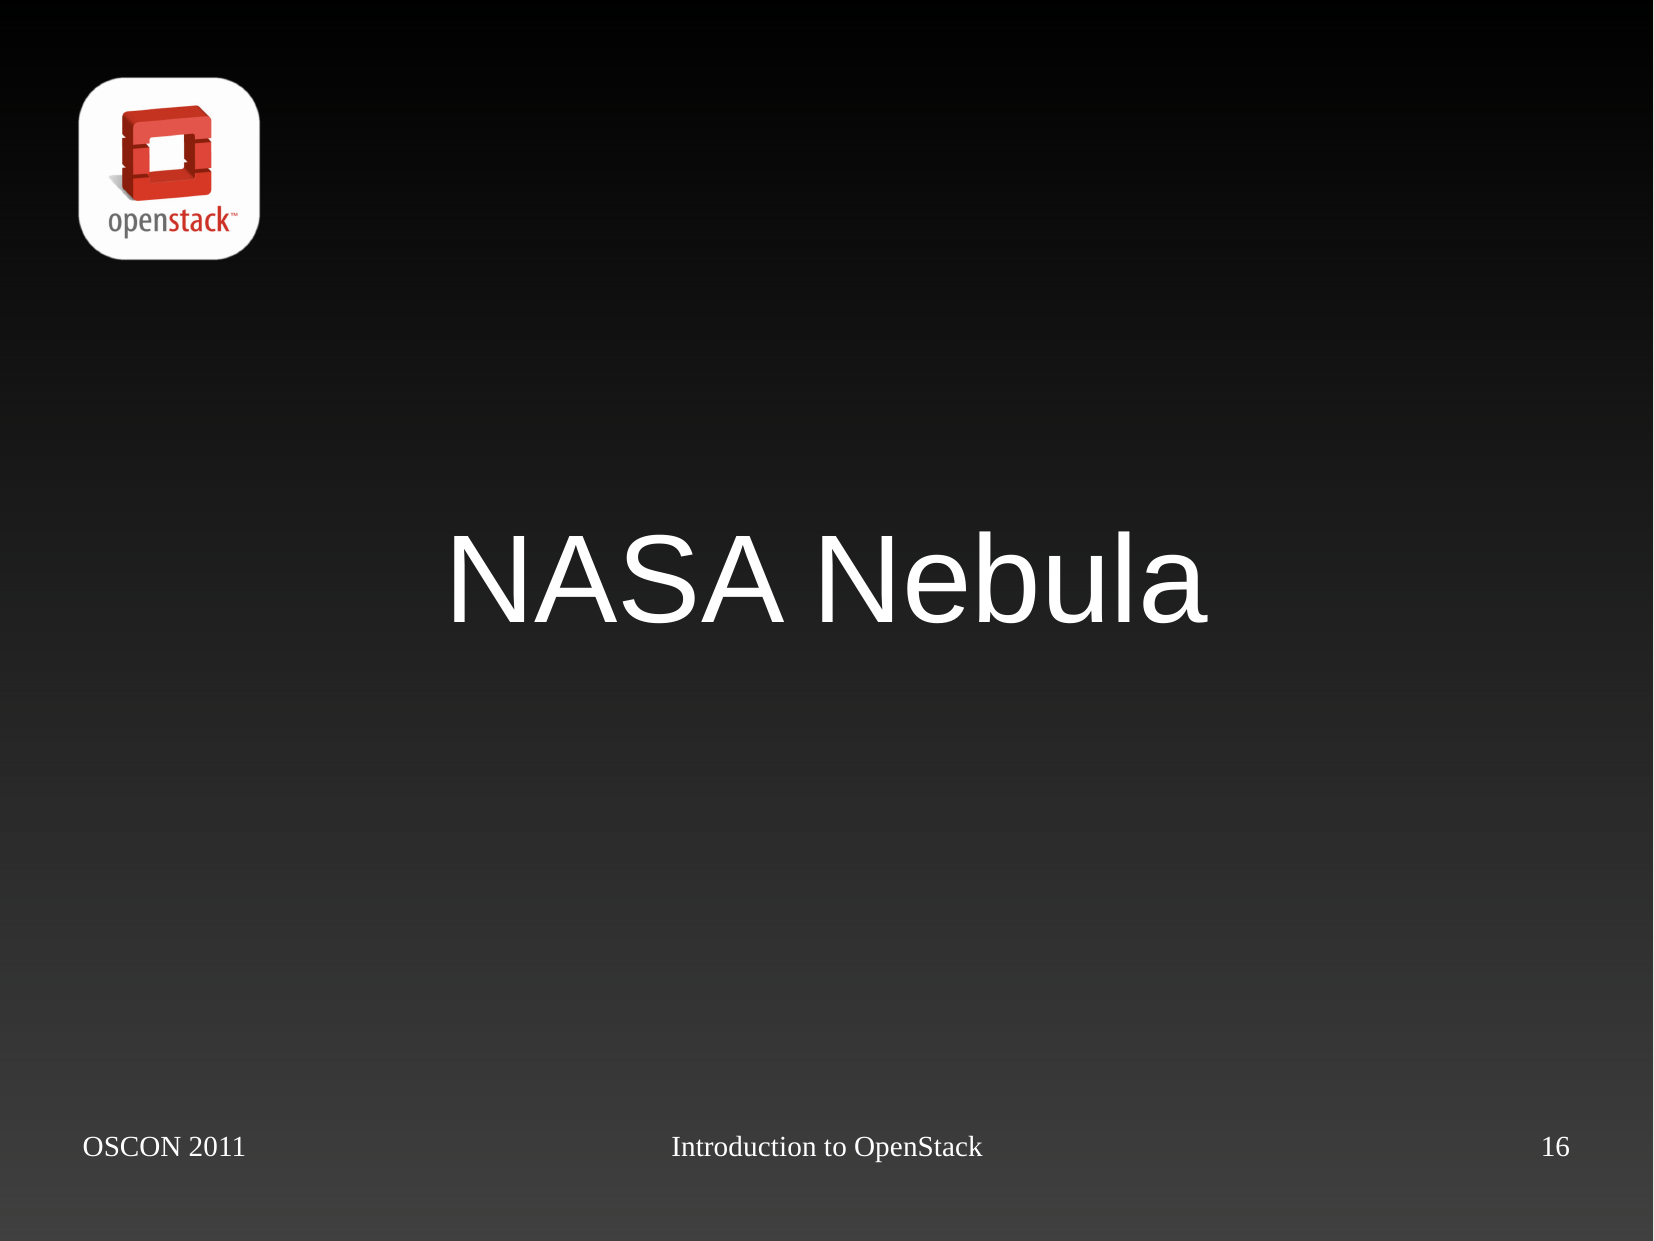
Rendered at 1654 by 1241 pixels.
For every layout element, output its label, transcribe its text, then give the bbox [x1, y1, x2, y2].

picture [0, 0, 1654, 1241]
subtitle NASA Nebula [82, 56, 1571, 1102]
